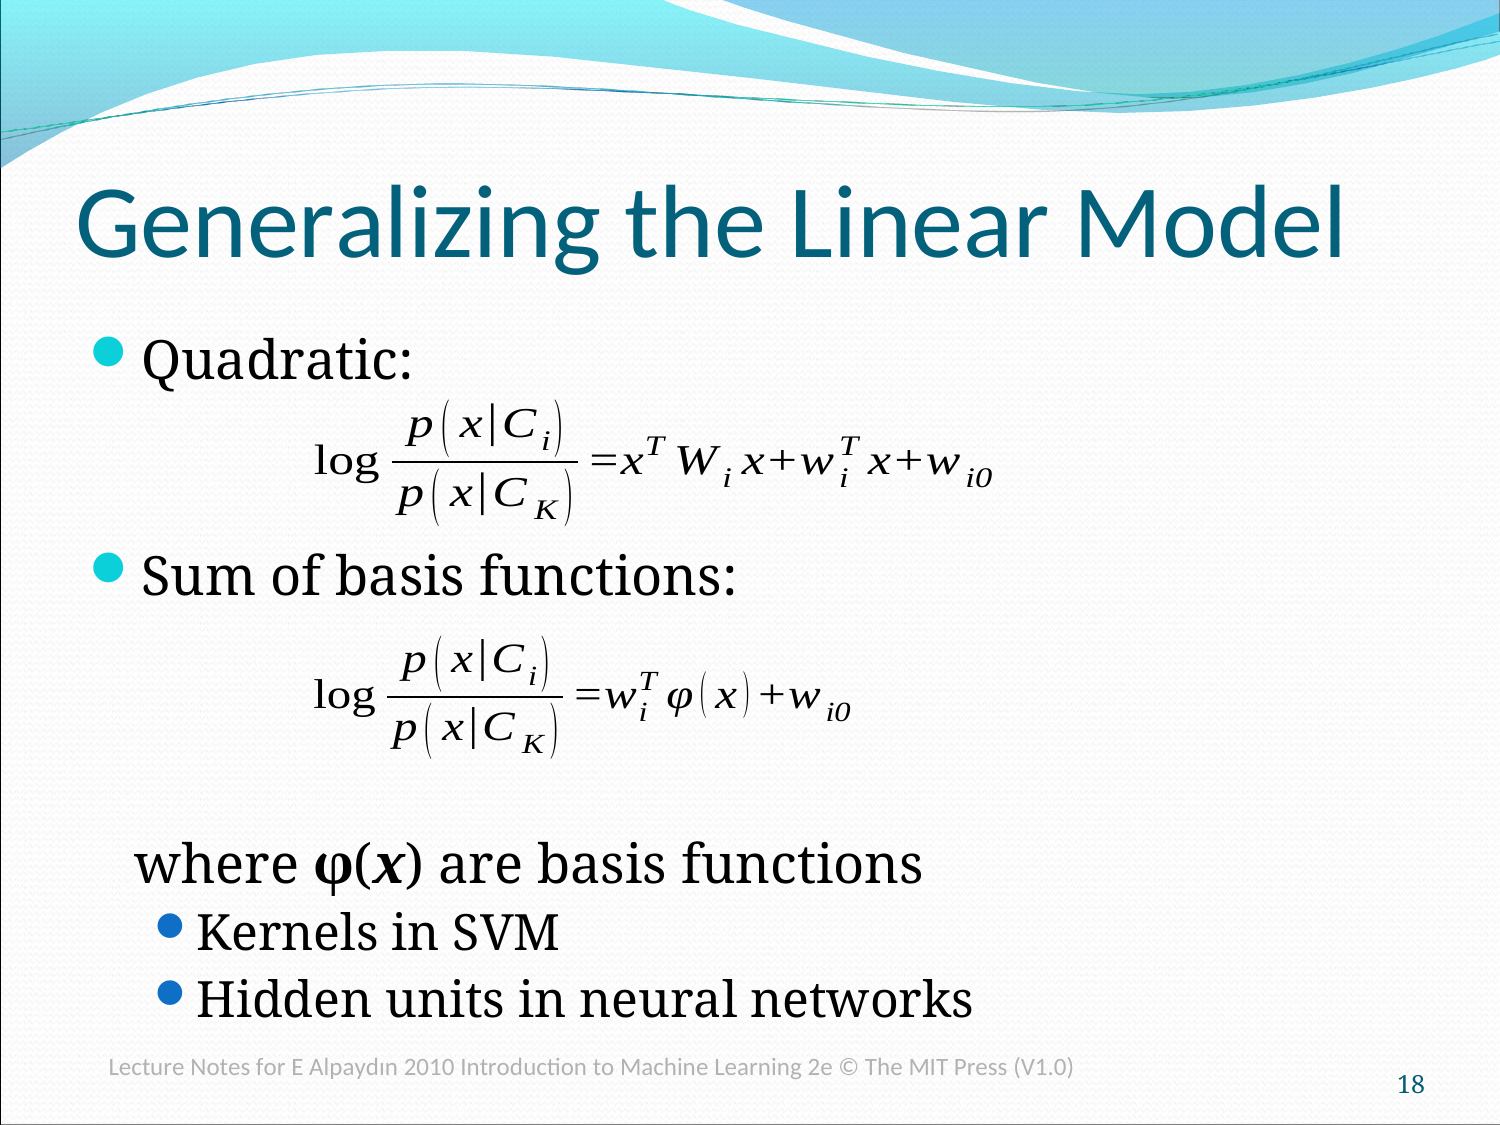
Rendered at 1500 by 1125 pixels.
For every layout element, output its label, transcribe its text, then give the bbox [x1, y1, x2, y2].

picture [0, 0, 1500, 1125]
chart [301, 397, 1010, 529]
text_box <number> [1299, 1042, 1426, 1103]
text_box Generalizing the Linear Model [75, 21, 1426, 279]
text_box Lecture Notes for E Alpaydın 2010 Introduction to Machine Learning 2e © The MIT Press (V1.0) [93, 1042, 1254, 1103]
text_box Quadratic: Sum of basis functions: where φ(x) are basis functions Kernels in SVM Hidden units in neural networks [75, 324, 1426, 1047]
chart [301, 633, 868, 762]
